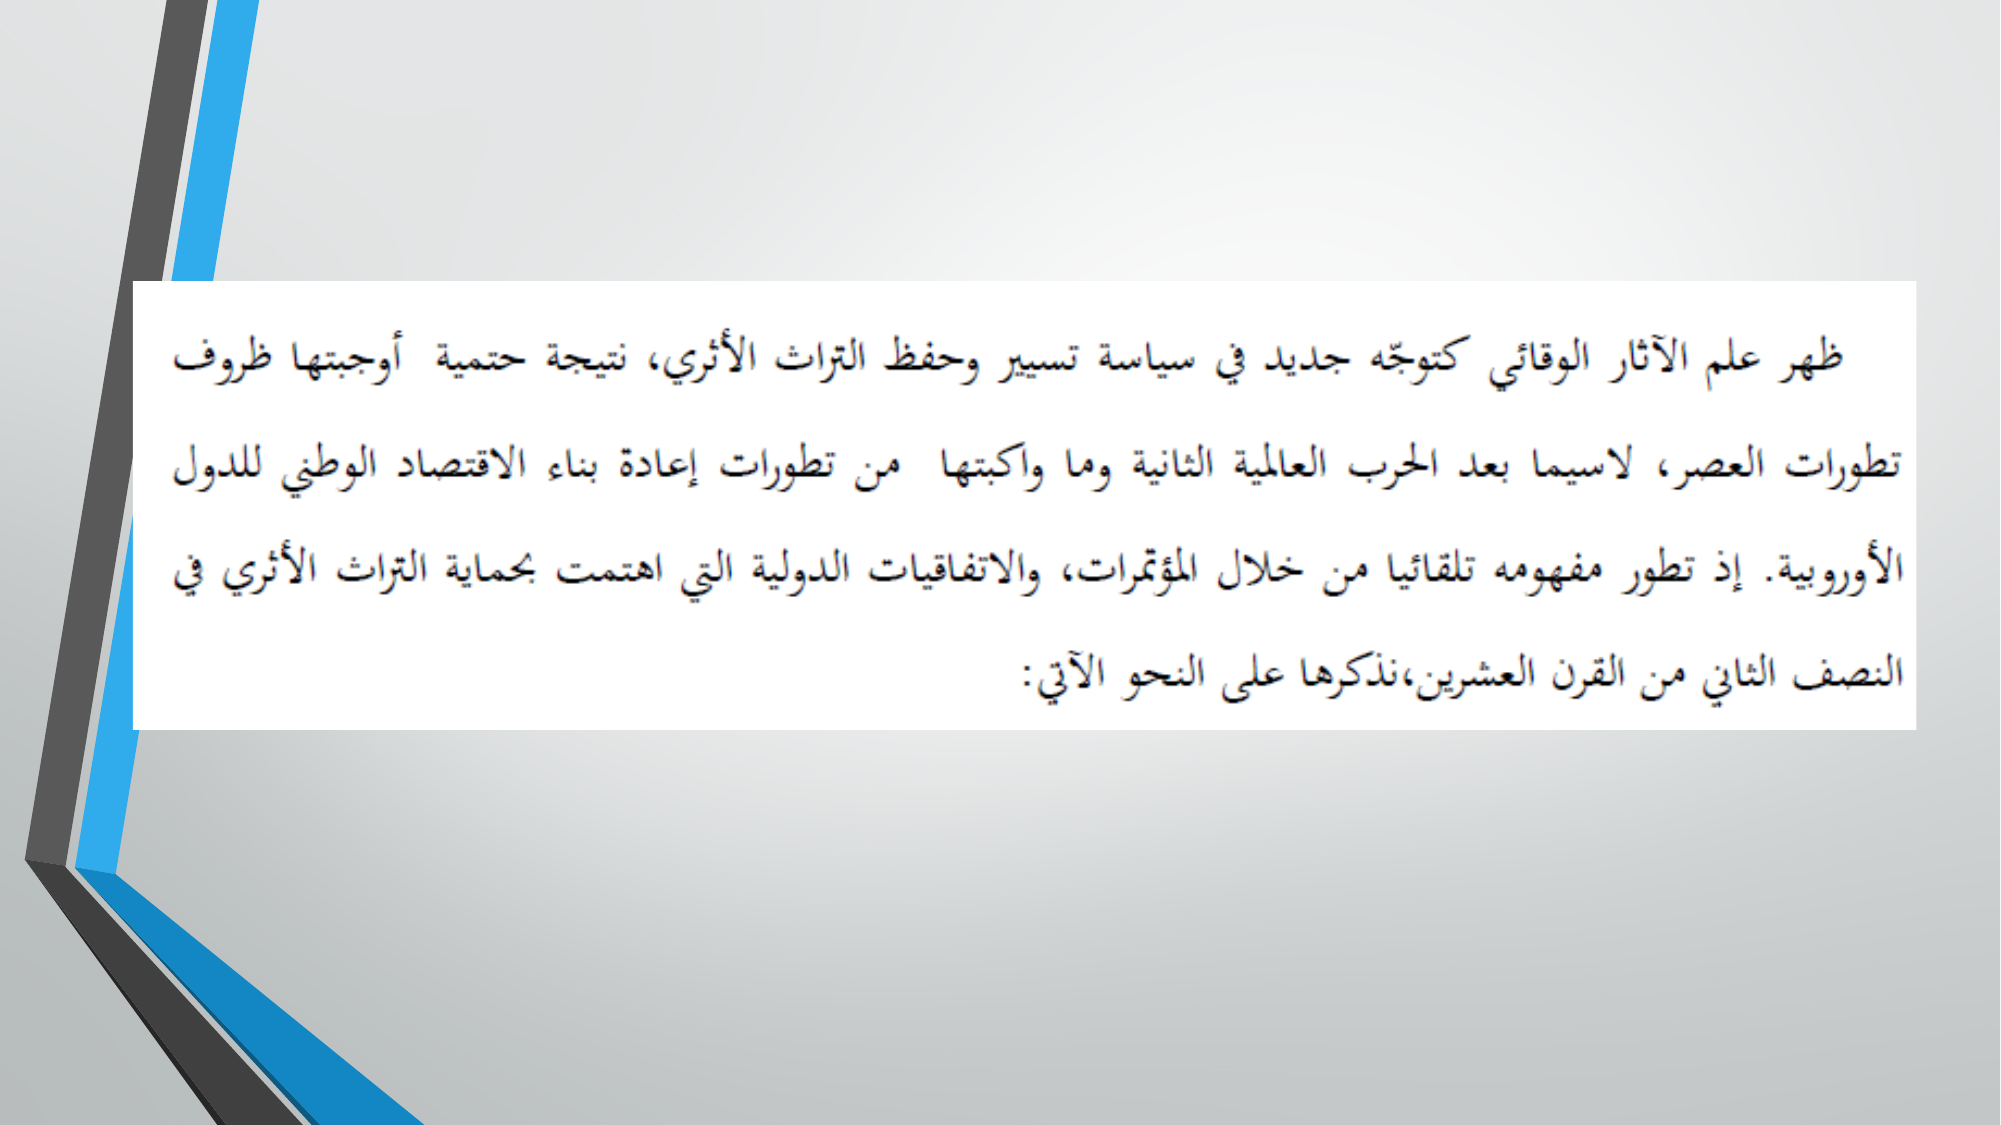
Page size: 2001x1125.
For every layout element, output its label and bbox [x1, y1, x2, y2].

picture [132, 281, 1917, 730]
